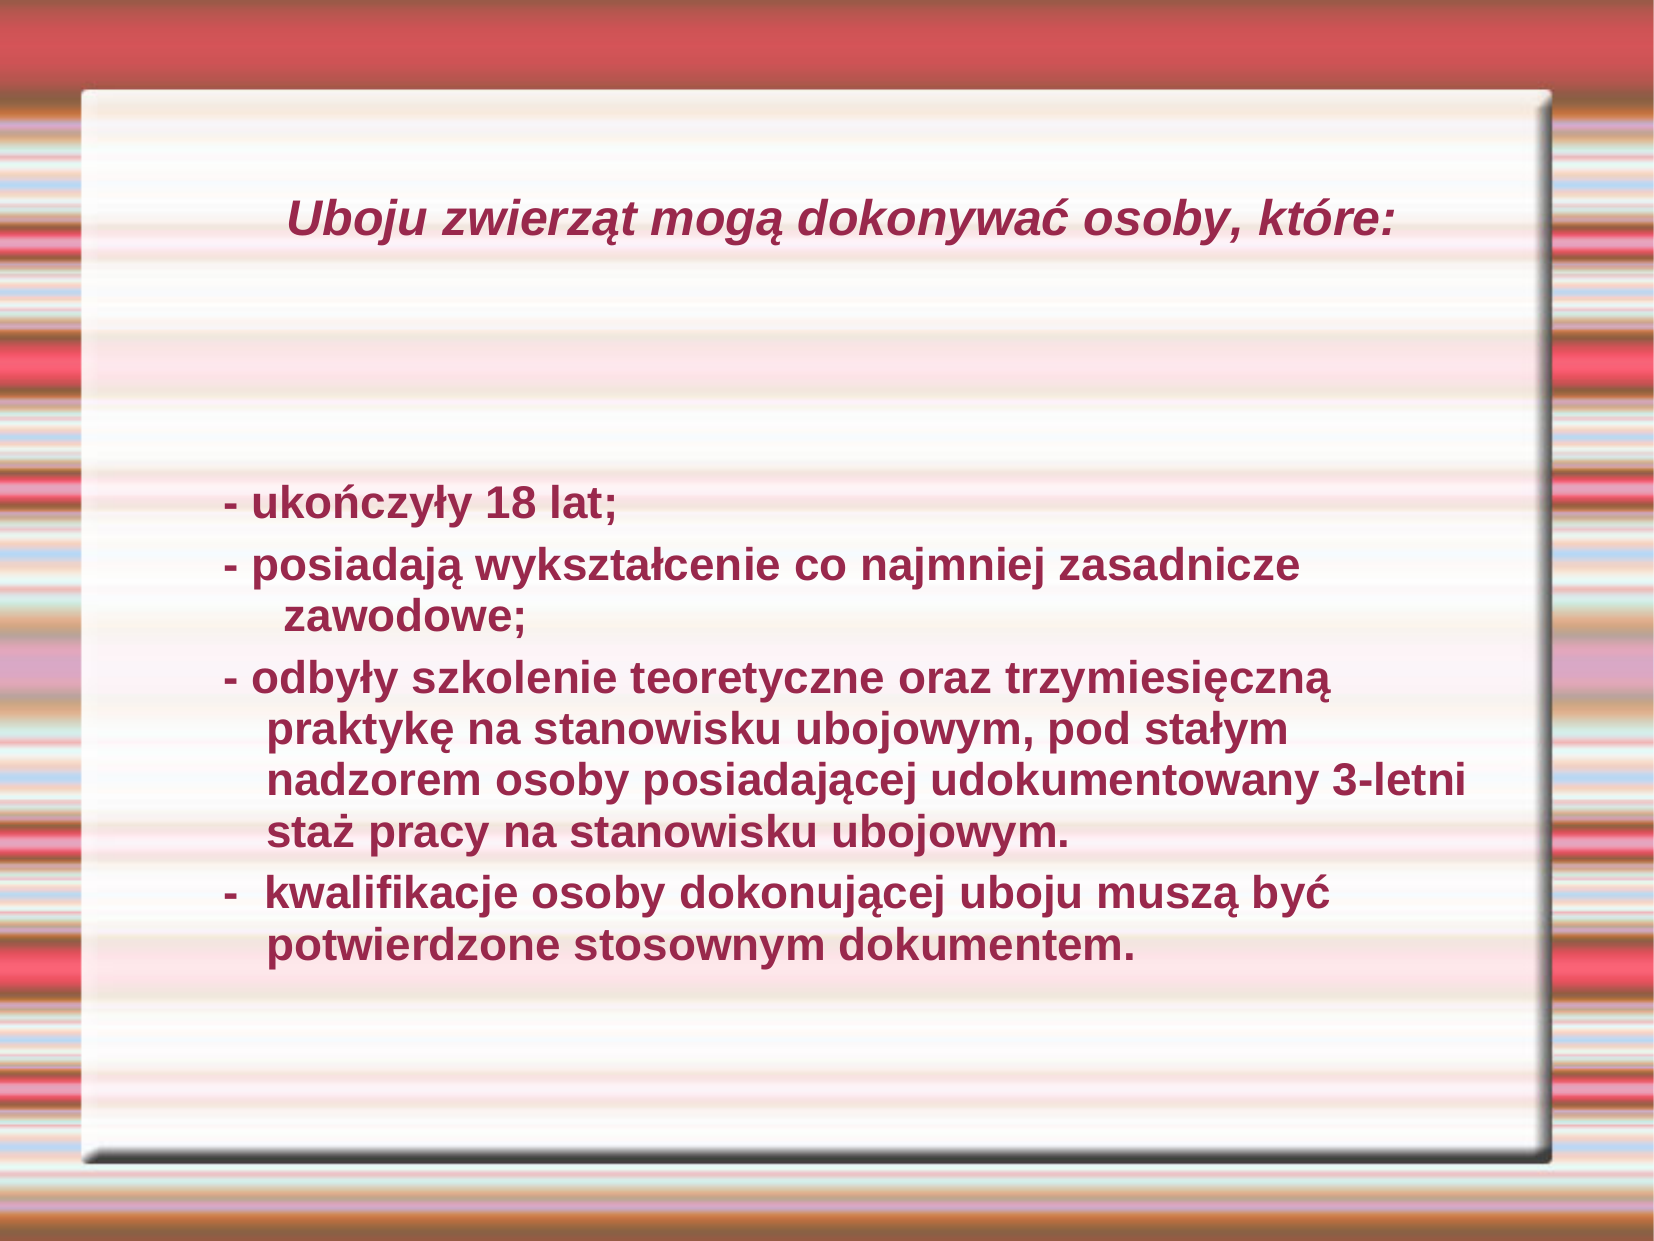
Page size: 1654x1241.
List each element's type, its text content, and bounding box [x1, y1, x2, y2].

title Uboju zwierząt mogą dokonywać osoby, które: [121, 114, 1534, 322]
picture [0, 0, 1654, 1241]
subtitle - ukończyły 18 lat; - posiadają wykształcenie co najmniej zasadnicze zawodowe; - odbyły szkolenie teoretyczne oraz trzymiesięczną praktykę na stanowisku ubojowym, pod stałym nadzorem osoby posiadającej udokumentowany 3-letni staż pracy na stanowisku ubojowym. - kwalifikacje osoby dokonującej uboju muszą być potwierdzone stosownym dokumentem. [134, 350, 1516, 1133]
